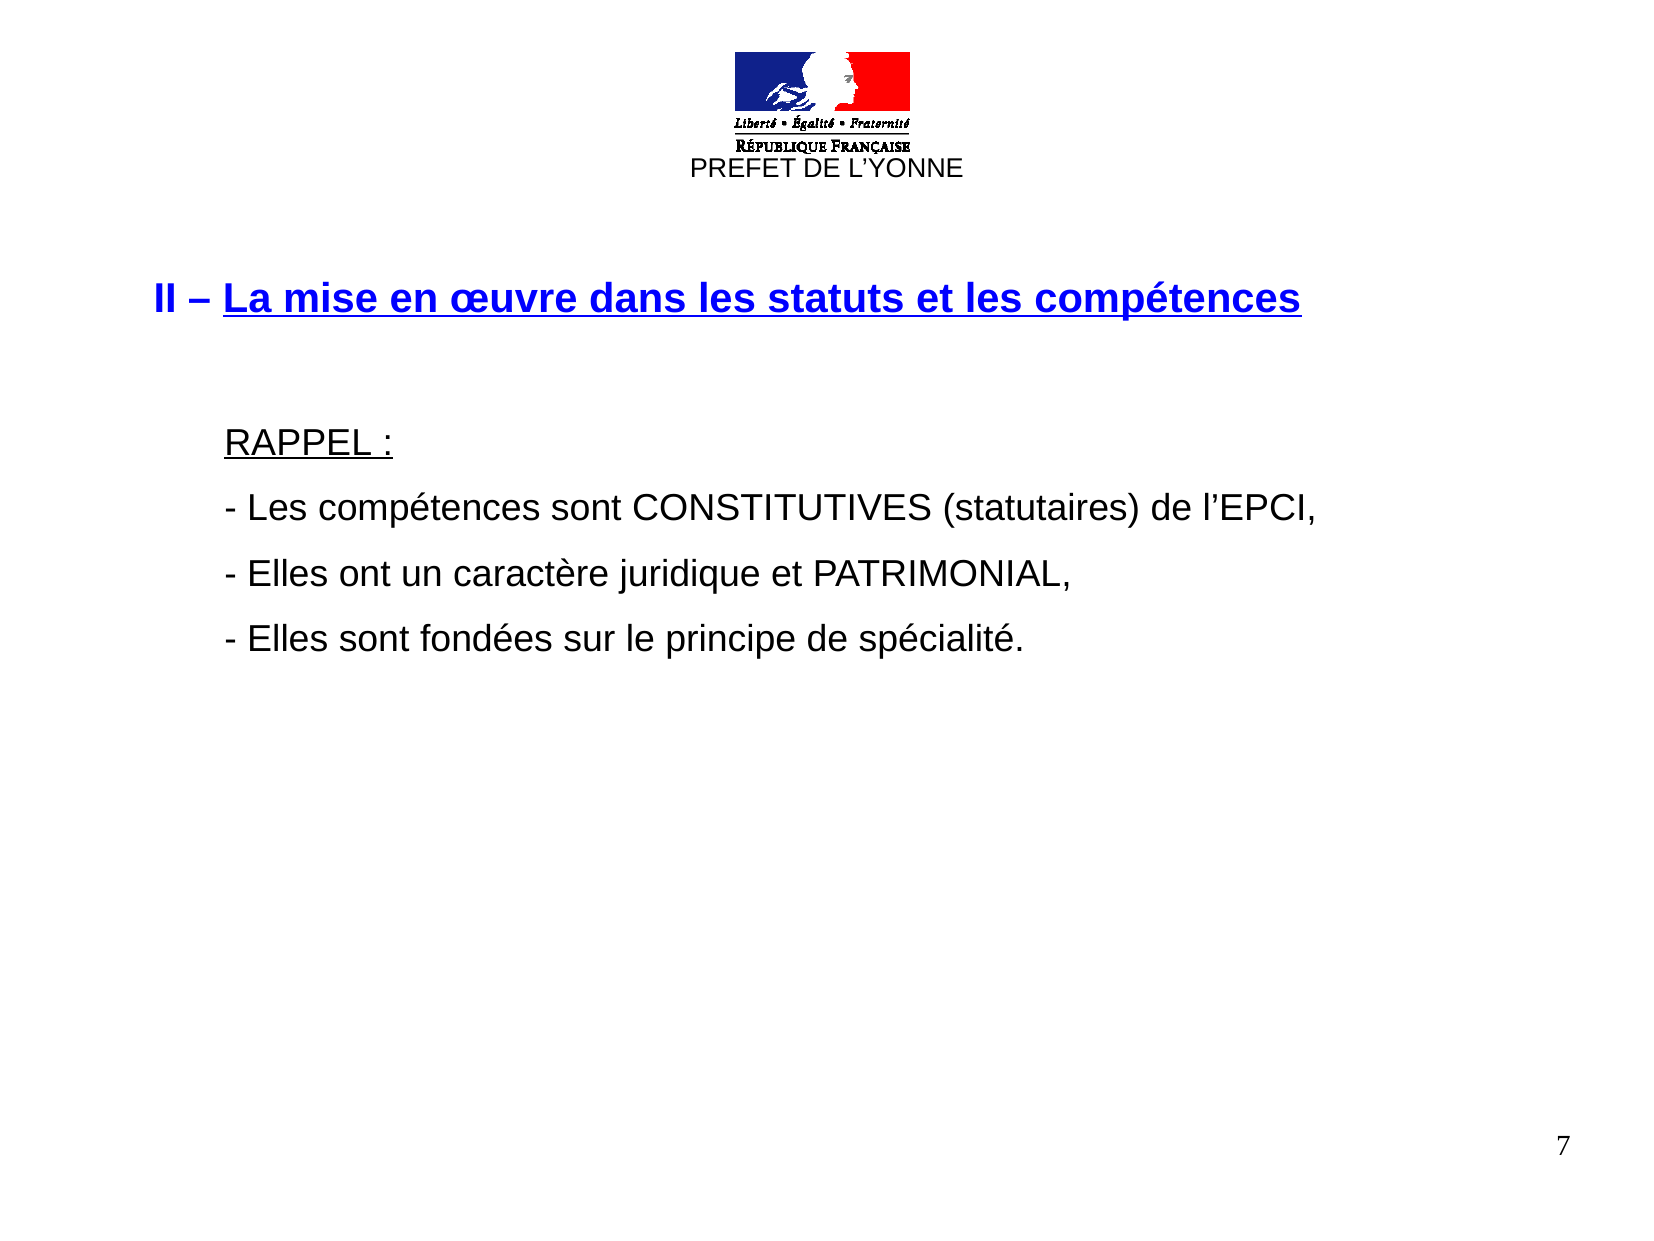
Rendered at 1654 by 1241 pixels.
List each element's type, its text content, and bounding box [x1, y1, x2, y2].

title PREFET DE L’YONNE [82, 49, 1571, 212]
chart [733, 49, 910, 154]
list II – La mise en œuvre dans les statuts et les compétences RAPPEL : - Les compétences sont CONSTITUTIVES (statutaires) de l’EPCI, - Elles ont un caractère juridique et PATRIMONIAL, - Elles sont fondées sur le principe de spécialité. [82, 212, 1571, 1170]
